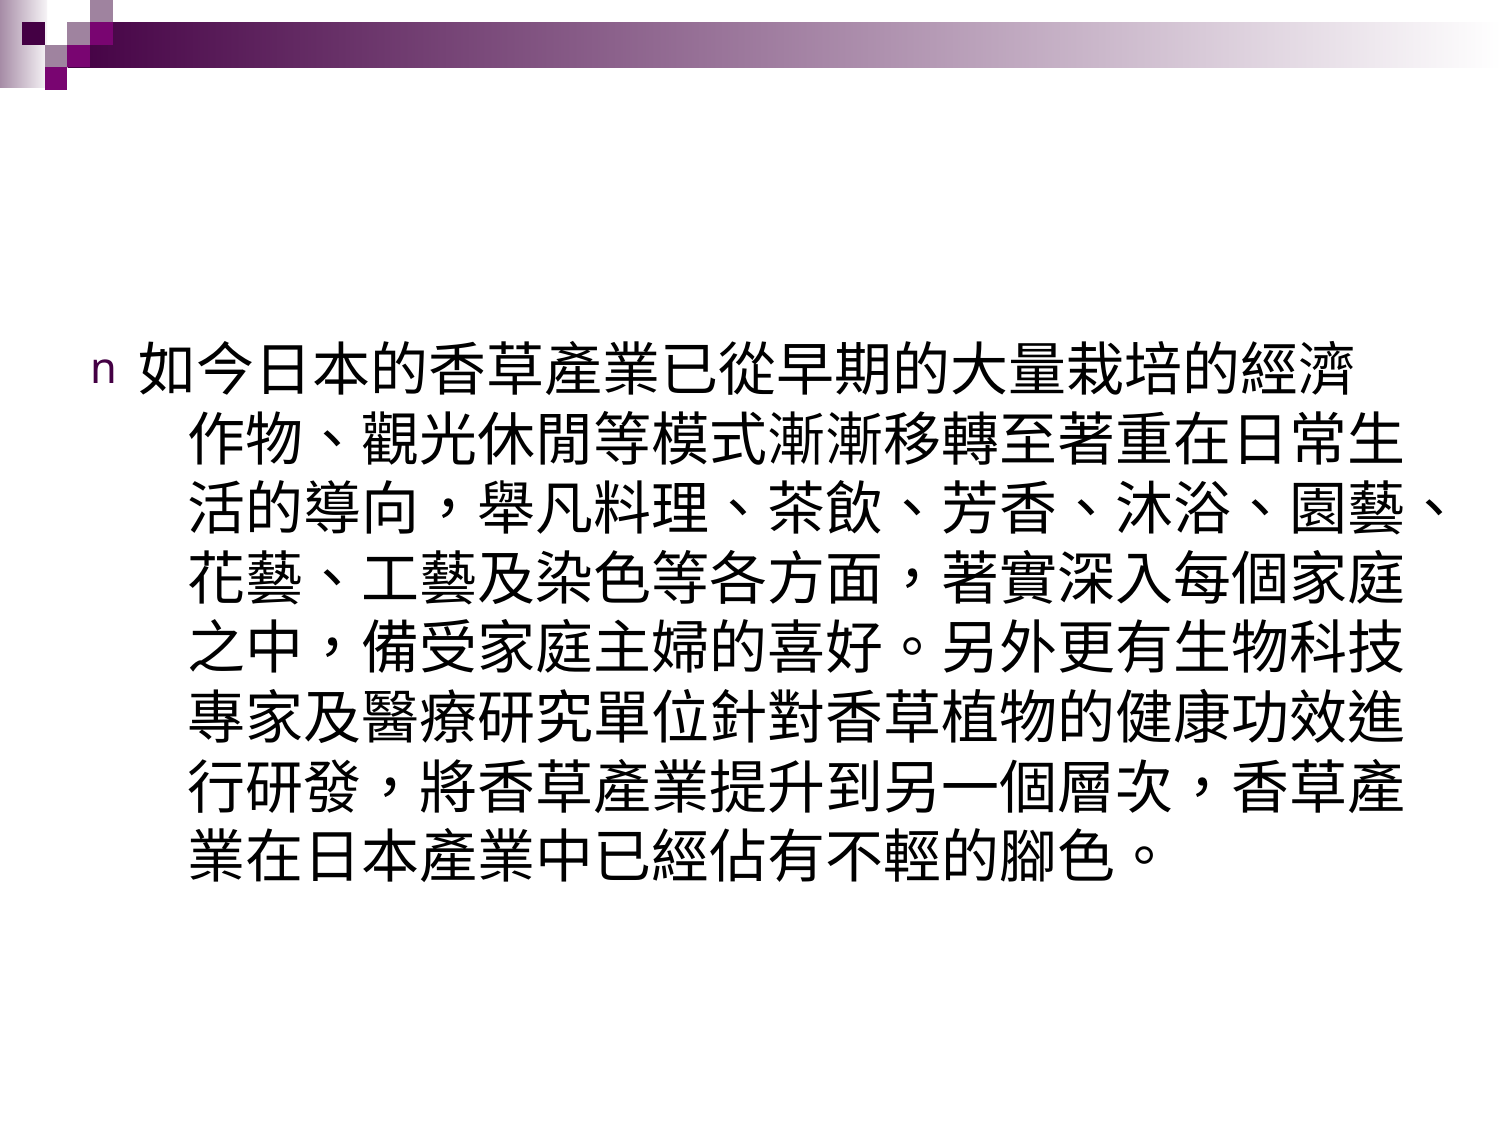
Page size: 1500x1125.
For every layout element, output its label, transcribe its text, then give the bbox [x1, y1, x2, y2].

list 如今日本的香草產業已從早期的大量栽培的經濟作物、觀光休閒等模式漸漸移轉至著重在日常生活的導向，舉凡料理、茶飲、芳香、沐浴、園藝、花藝、工藝及染色等各方面，著實深入每個家庭之中，備受家庭主婦的喜好。另外更有生物科技專家及醫療研究單位針對香草植物的健康功效進行研發，將香草產業提升到另一個層次，香草產業在日本產業中已經佔有不輕的腳色。 [75, 324, 1426, 963]
